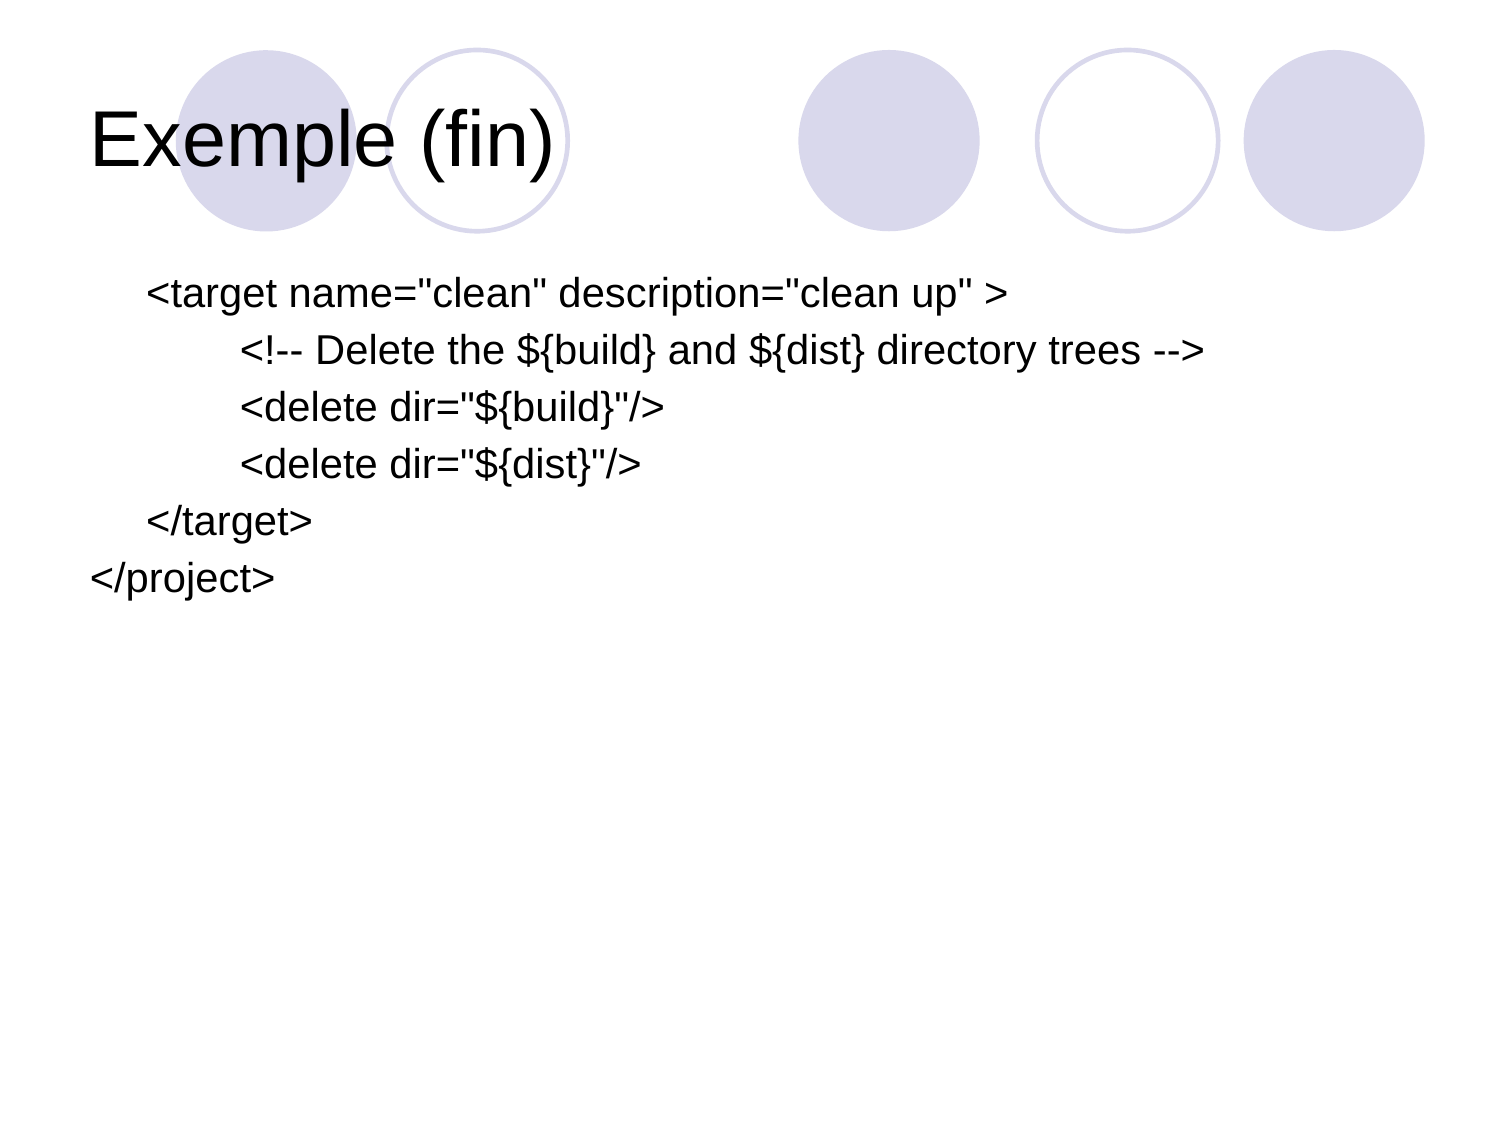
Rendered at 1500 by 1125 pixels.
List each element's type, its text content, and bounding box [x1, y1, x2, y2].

title Exemple (fin) [75, 45, 1426, 233]
list <target name="clean" description="clean up" > <!-- Delete the ${build} and ${dist} directory trees --> <delete dir="${build}"/> <delete dir="${dist}"/> </target> </project> [75, 262, 1426, 1006]
